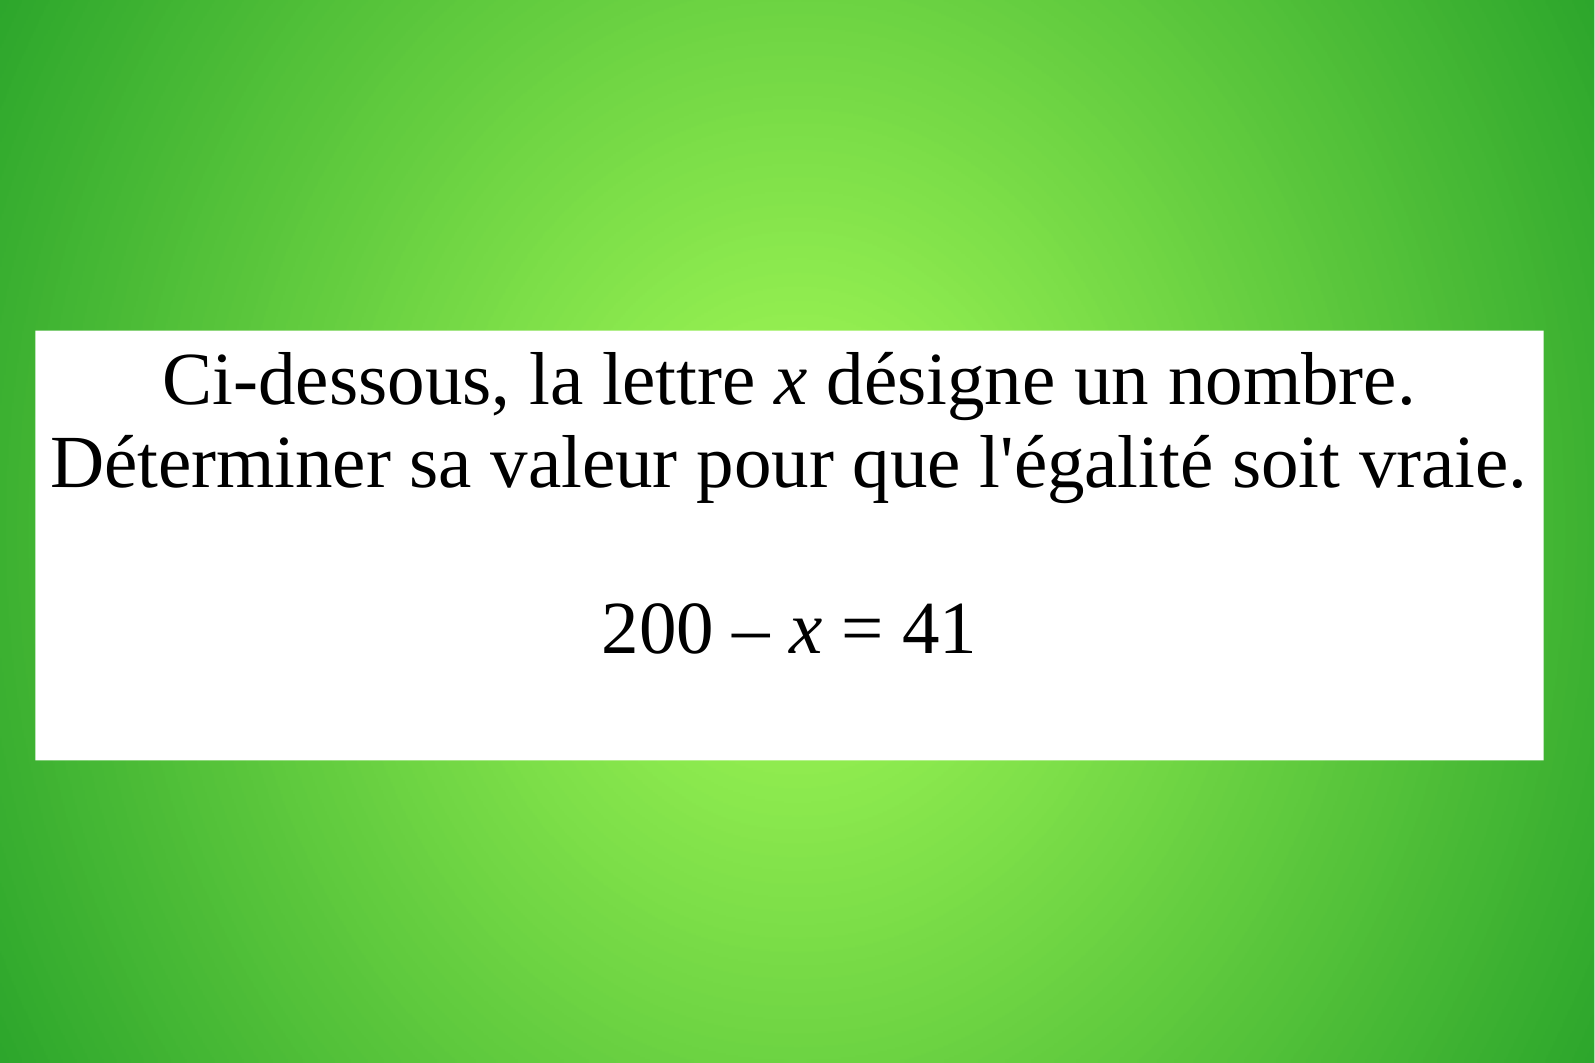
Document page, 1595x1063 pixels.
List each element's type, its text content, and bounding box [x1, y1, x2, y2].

picture [0, 0, 1595, 1063]
text_box Ci-dessous, la lettre x désigne un nombre. Déterminer sa valeur pour que l'égalité soit vraie. 200 – x = 41 [35, 330, 1544, 761]
